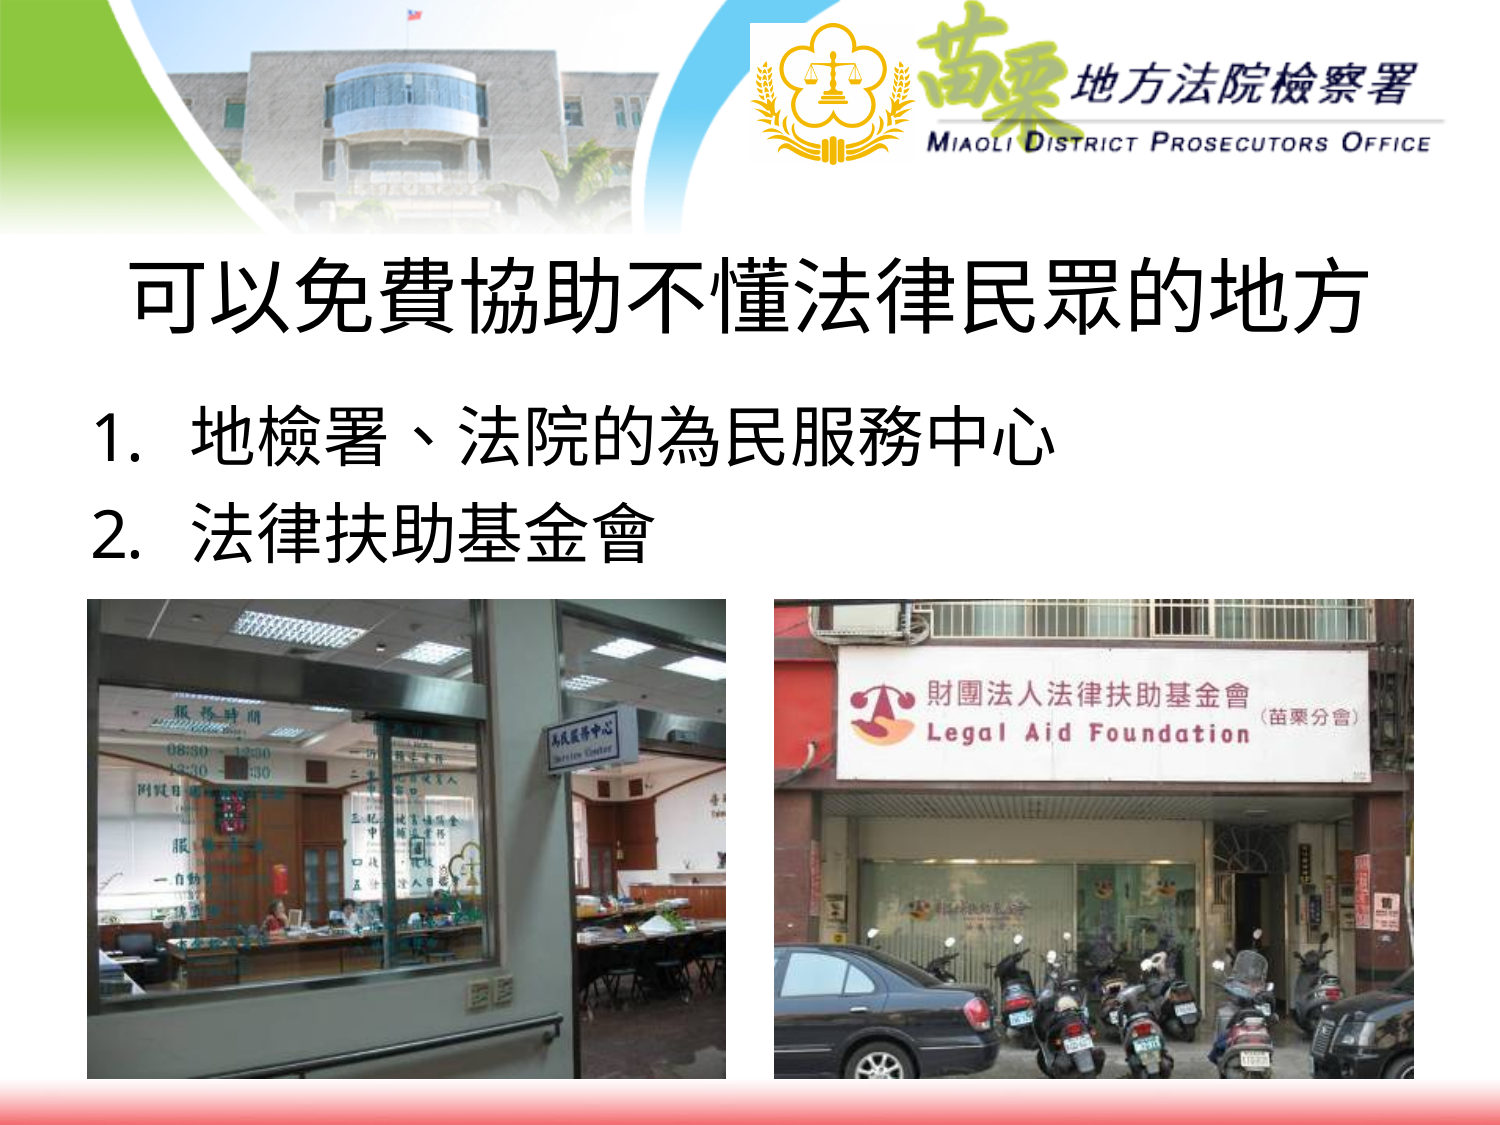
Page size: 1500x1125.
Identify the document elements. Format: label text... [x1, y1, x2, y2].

title 可以免費協助不懂法律民眾的地方 [75, 200, 1426, 387]
picture [87, 600, 726, 1079]
list 地檢署、法院的為民服務中心 法律扶助基金會 [75, 387, 1426, 1038]
picture [774, 600, 1414, 1079]
